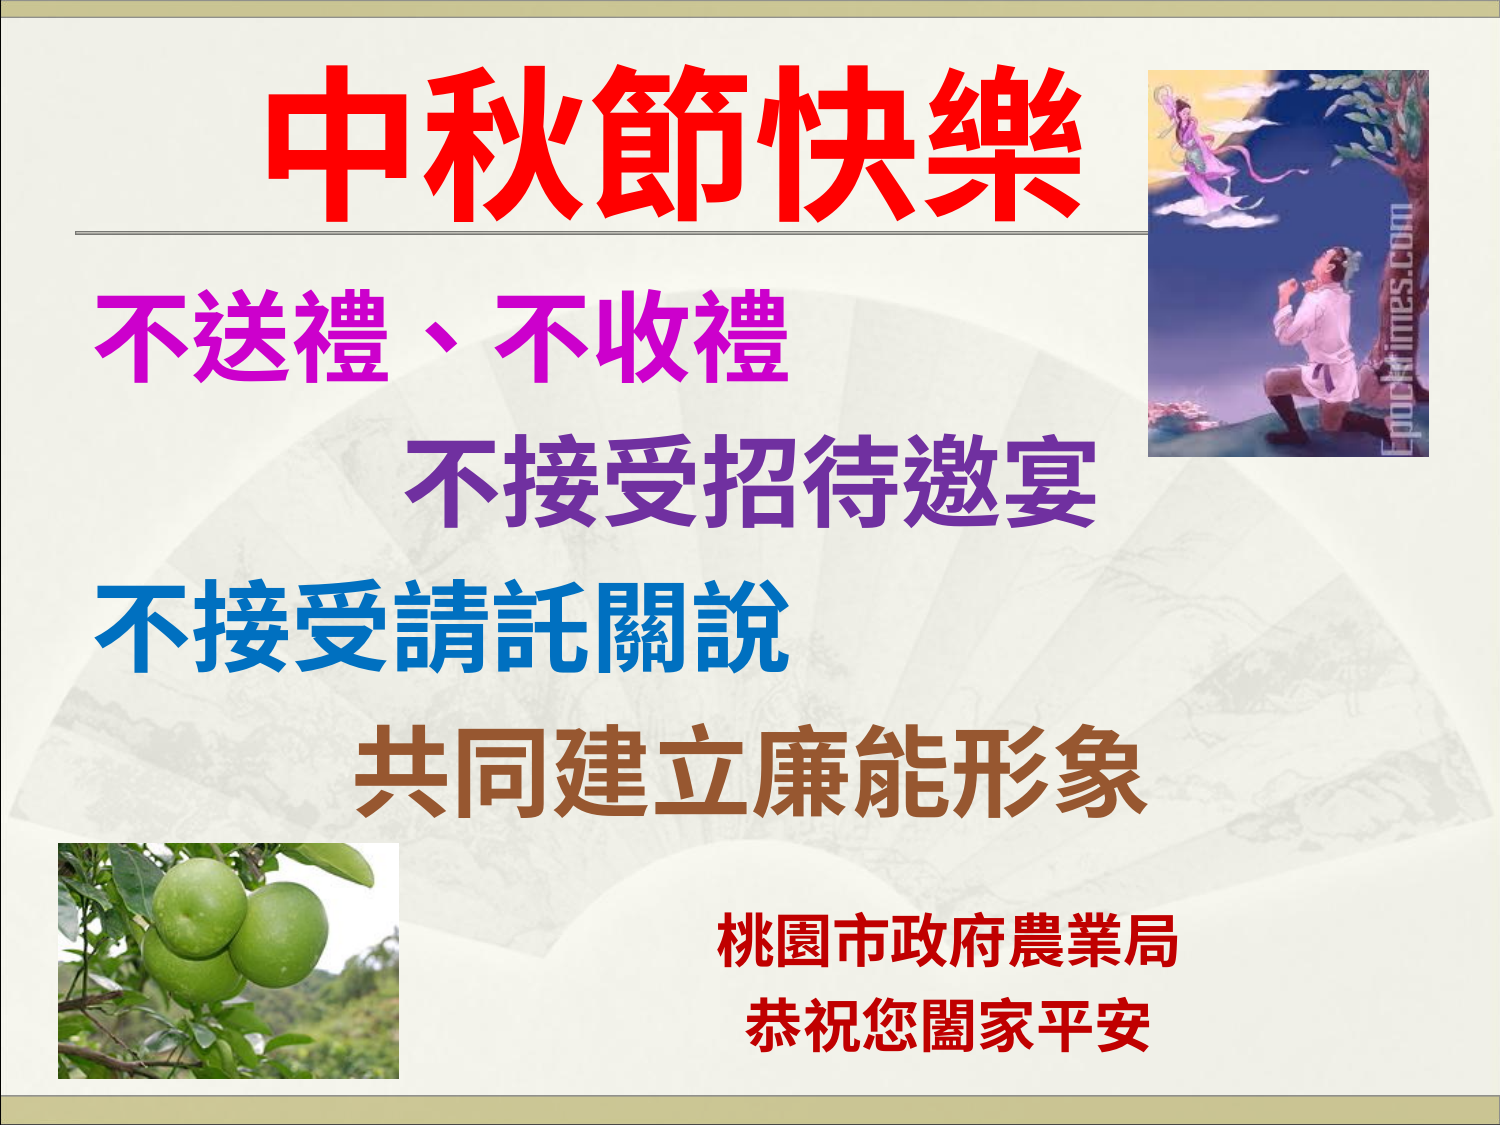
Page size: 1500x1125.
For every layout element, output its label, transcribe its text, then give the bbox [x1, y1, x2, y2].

list 不送禮、不收禮 不接受招待邀宴 不接受請託關說 共同建立廉能形象 桃園市政府農業局 恭祝您闔家平安 [76, 267, 1427, 1067]
title 中秋節快樂 [23, 33, 1320, 249]
picture [0, 0, 1500, 1125]
